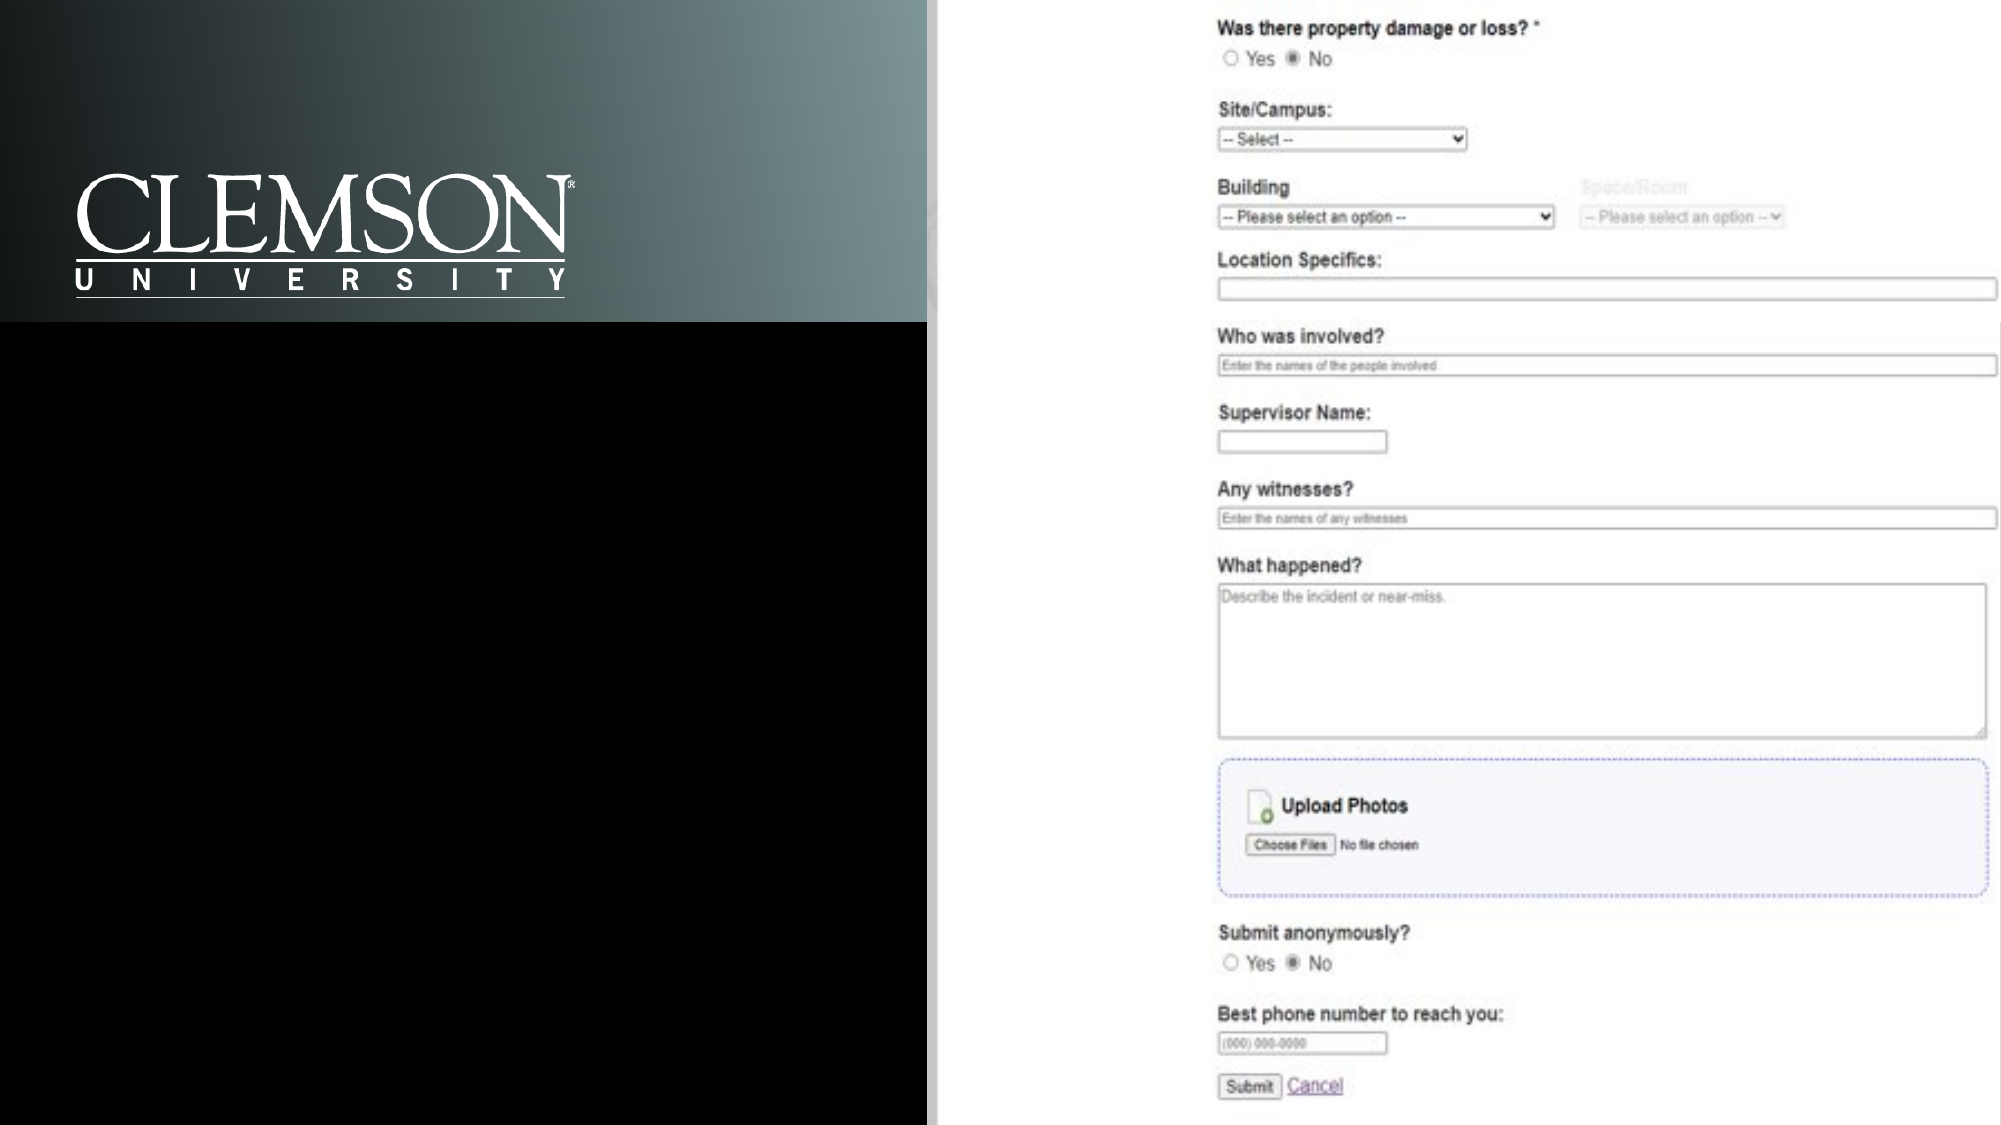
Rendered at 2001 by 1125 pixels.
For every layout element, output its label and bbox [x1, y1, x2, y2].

picture [927, 0, 2000, 1125]
picture [75, 173, 575, 298]
text_box [0, 0, 927, 1125]
